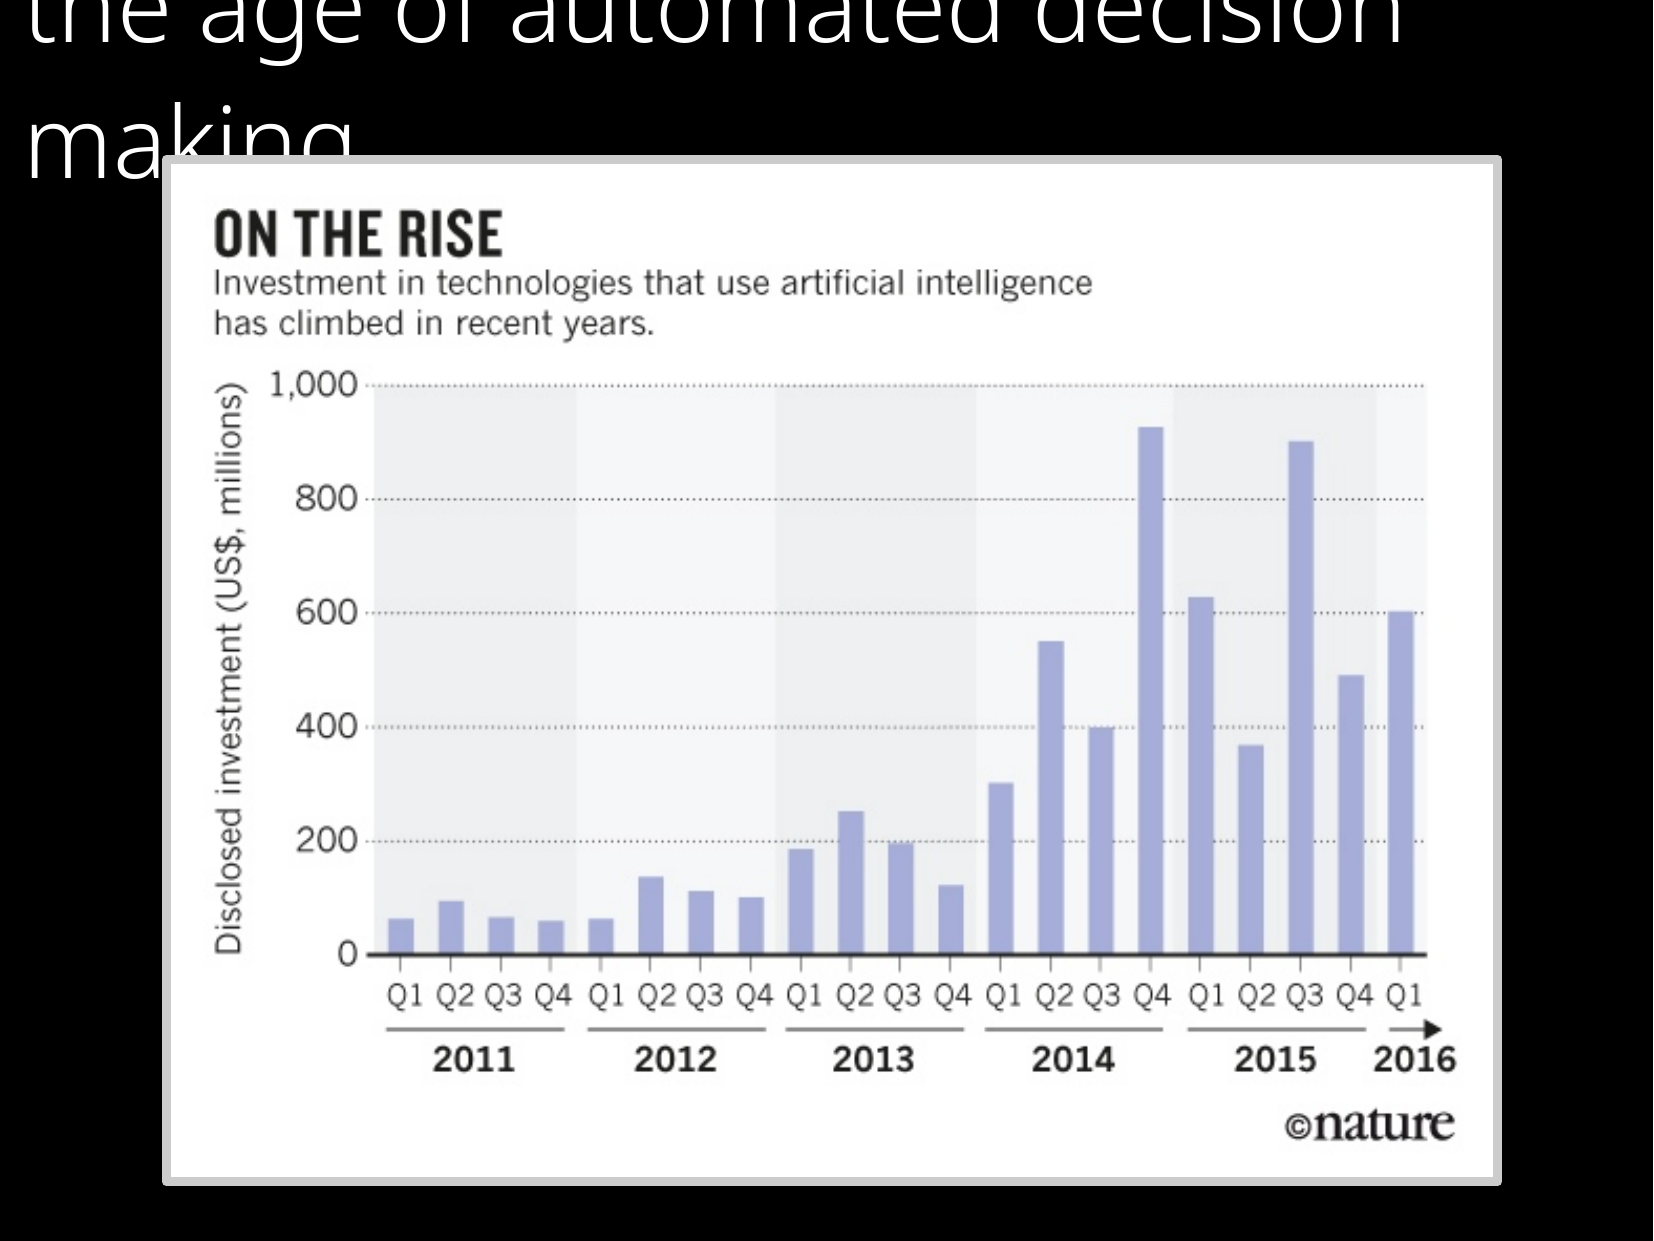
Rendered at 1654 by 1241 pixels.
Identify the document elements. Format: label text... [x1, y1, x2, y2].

title the age of automated decision making [23, 0, 1653, 205]
picture [171, 164, 1493, 1178]
